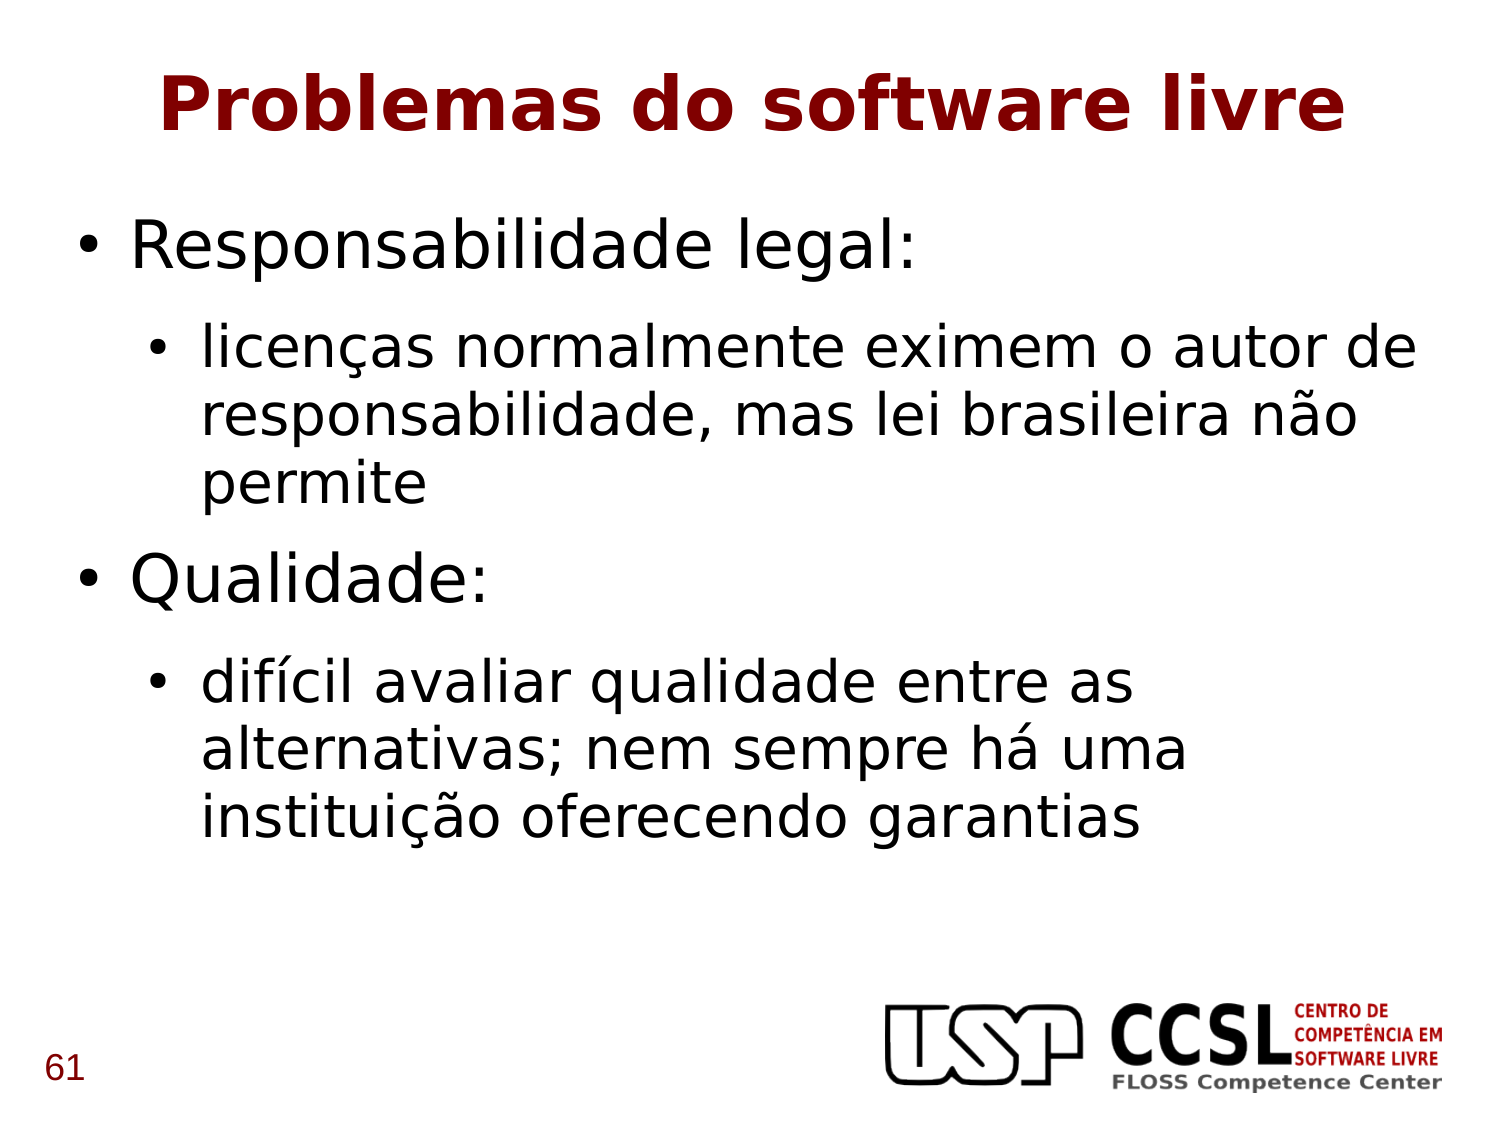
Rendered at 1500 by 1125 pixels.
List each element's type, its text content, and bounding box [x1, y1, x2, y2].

title Problemas do software livre [59, 29, 1447, 180]
picture [885, 1003, 1442, 1093]
list Responsabilidade legal: licenças normalmente eximem o autor de responsabilidade, mas lei brasileira não permite Qualidade: difícil avaliar qualidade entre as alternativas; nem sempre há uma instituição oferecendo garantias [59, 206, 1447, 950]
